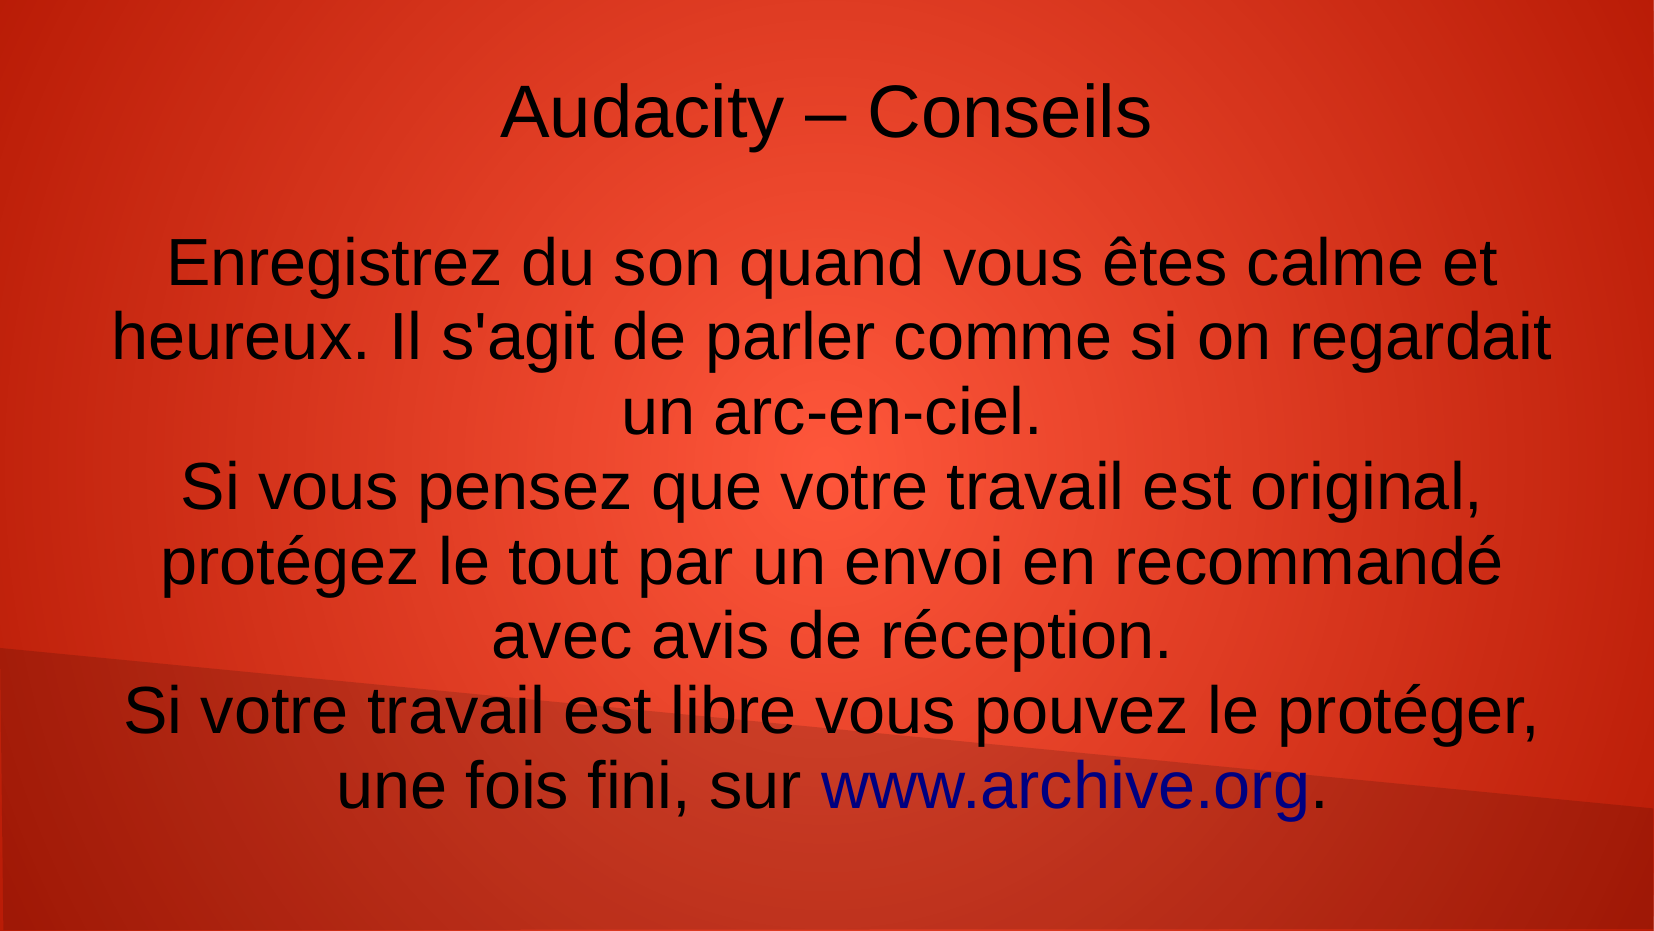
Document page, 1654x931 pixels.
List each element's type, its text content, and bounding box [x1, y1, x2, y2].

title Audacity – Conseils [82, 35, 1571, 189]
subtitle Enregistrez du son quand vous êtes calme et heureux. Il s'agit de parler comme si on regardait un arc-en-ciel. Si vous pensez que votre travail est original, protégez le tout par un envoi en recommandé avec avis de réception. Si votre travail est libre vous pouvez le protéger, une fois fini, sur www.archive.org. [94, 208, 1571, 839]
